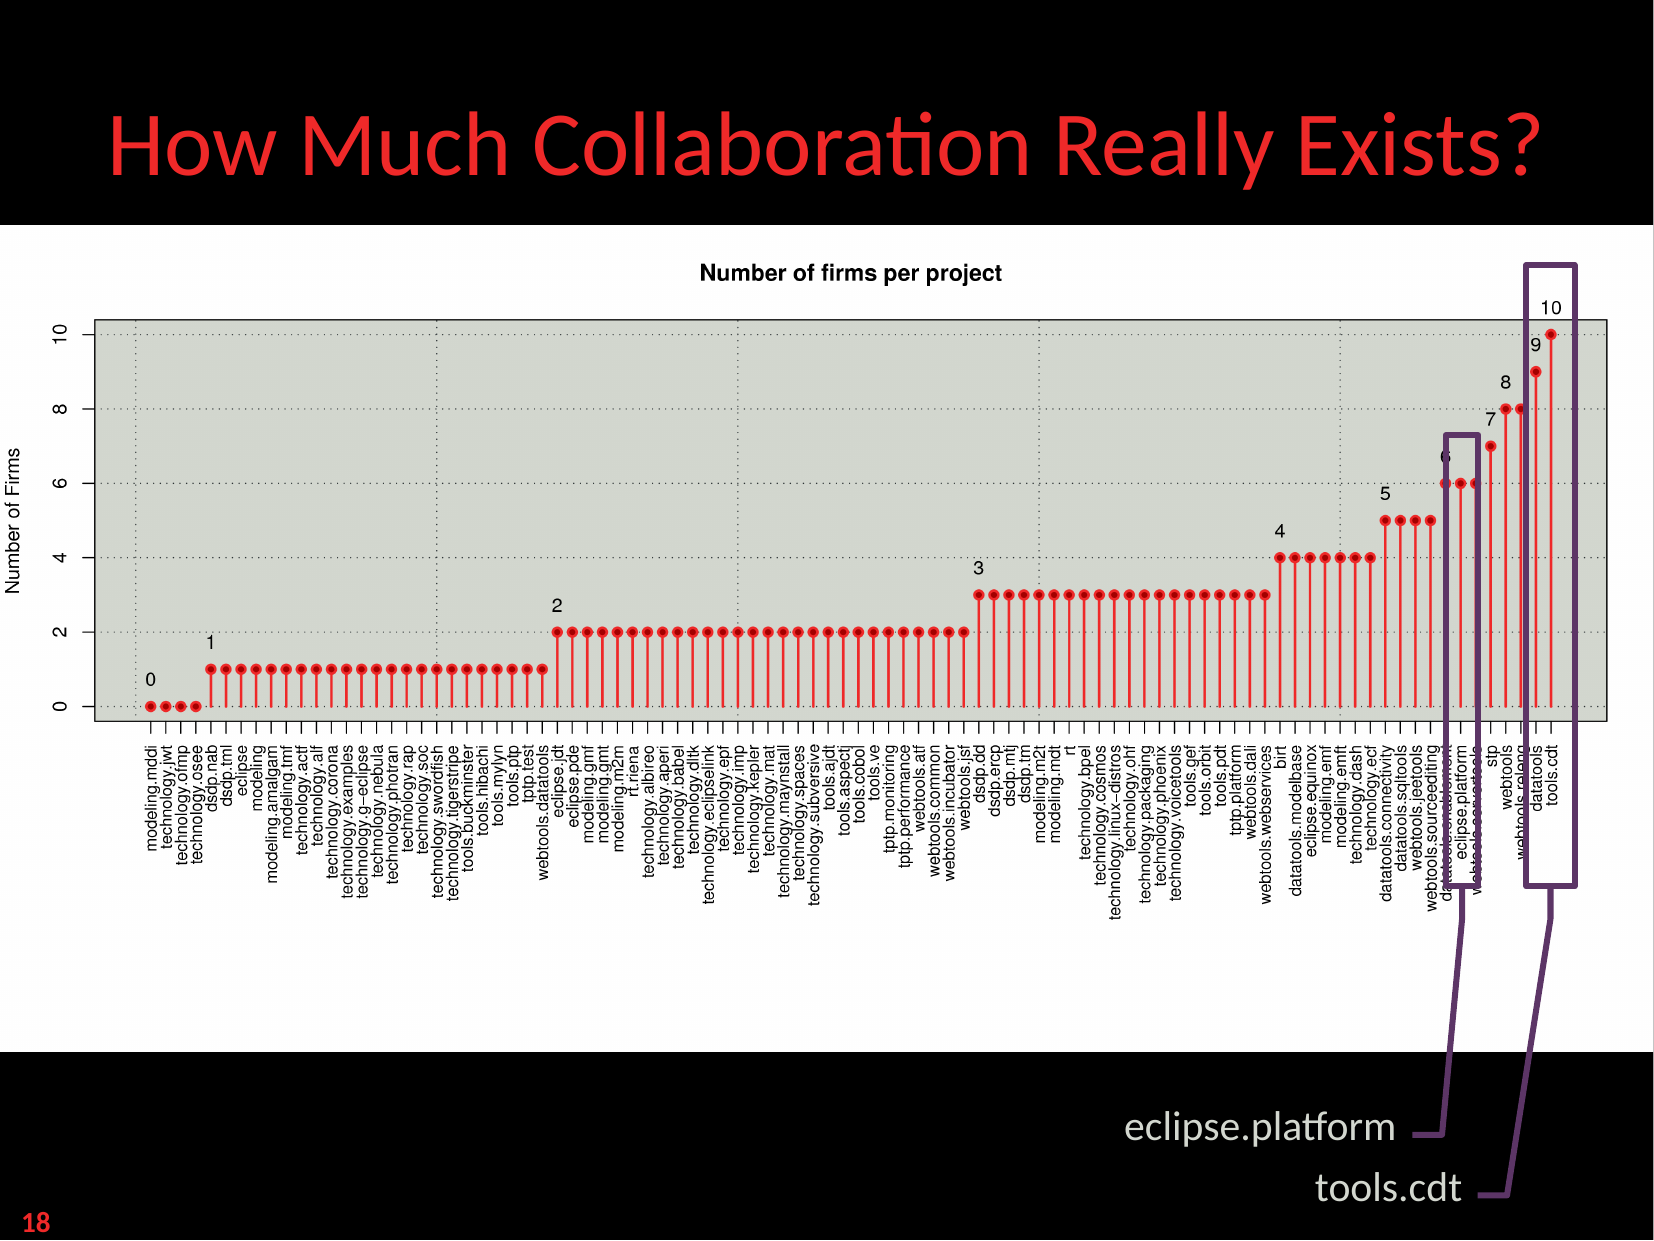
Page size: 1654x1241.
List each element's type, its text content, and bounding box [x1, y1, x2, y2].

picture [0, 225, 1654, 1053]
picture [1529, 268, 1572, 883]
picture [1449, 438, 1475, 883]
text_box tools.cdt [1300, 1162, 1478, 1229]
text_box eclipse.platform [1109, 1101, 1413, 1168]
title How Much Collaboration Really Exists? [82, 56, 1571, 225]
